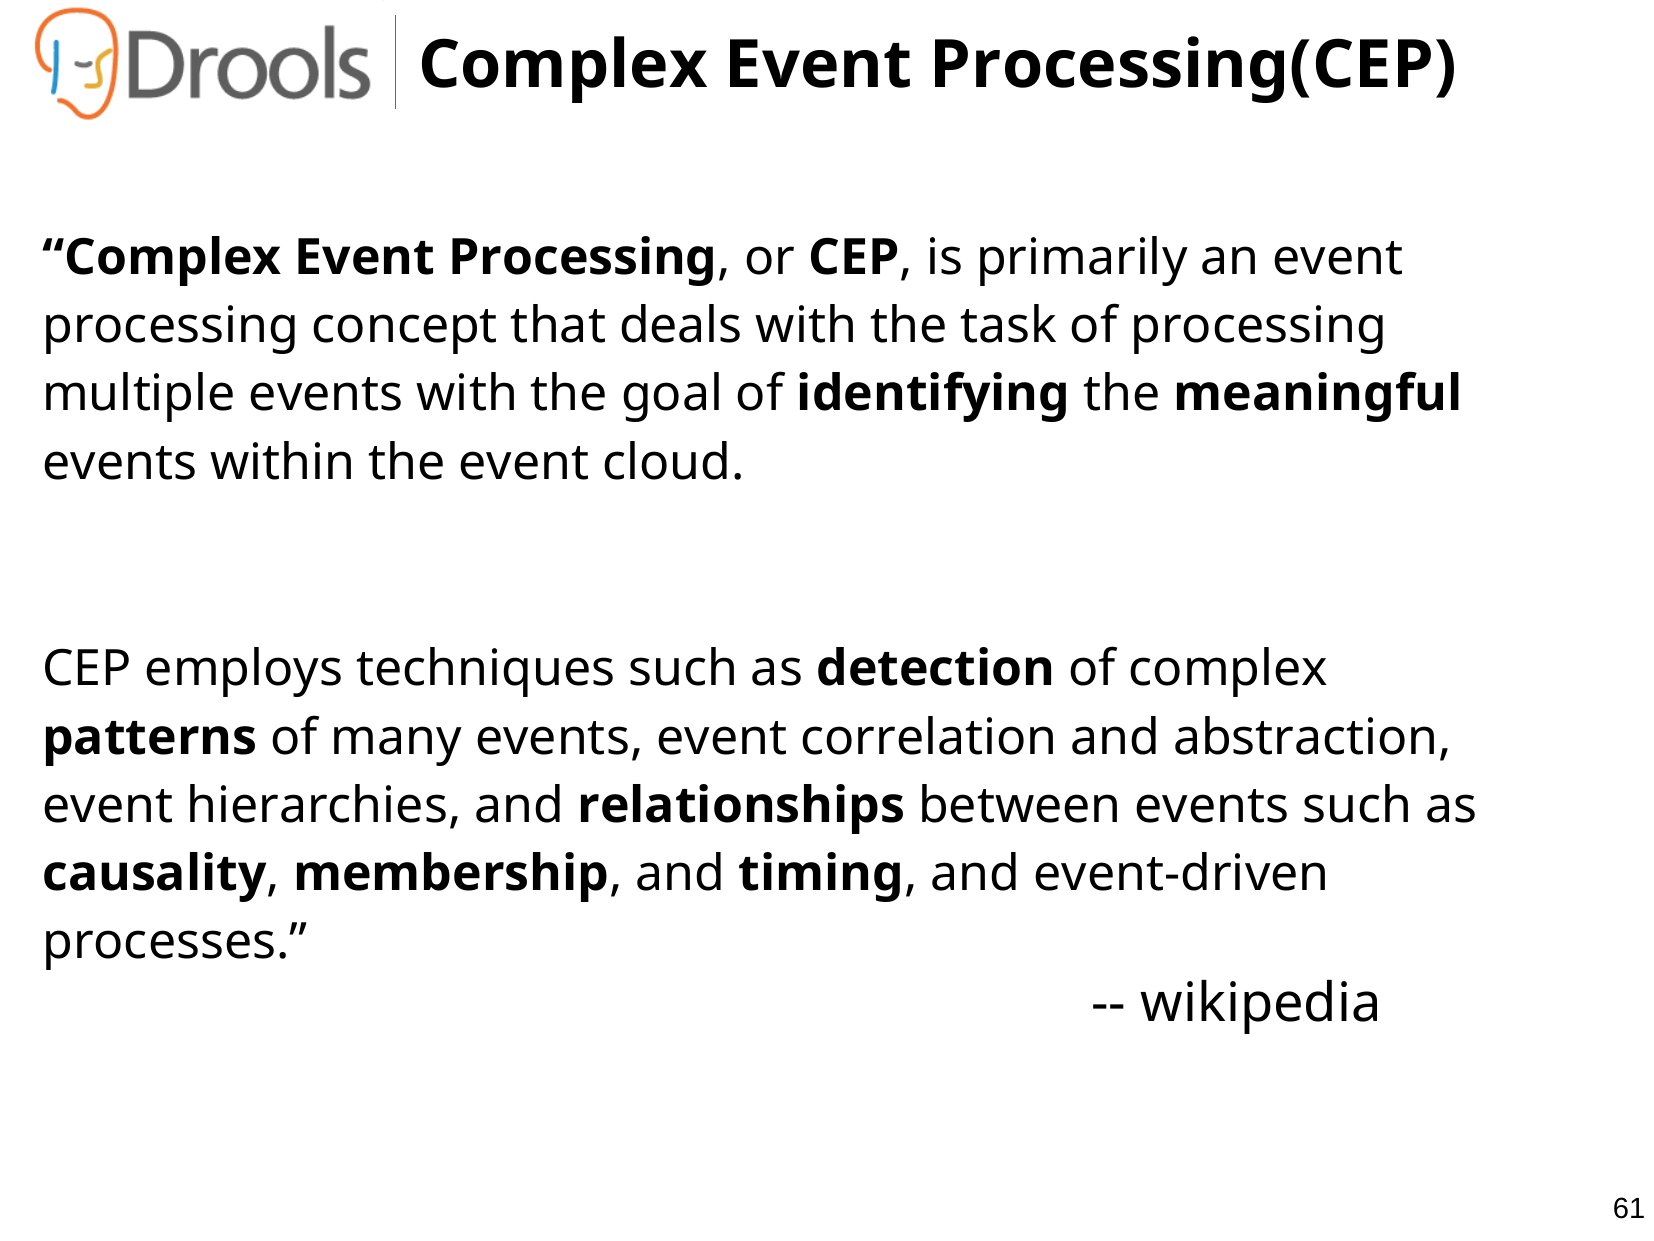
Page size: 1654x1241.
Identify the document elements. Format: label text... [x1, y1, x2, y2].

list “Complex Event Processing, or CEP, is primarily an event processing concept that deals with the task of processing multiple events with the goal of identifying the meaningful events within the event cloud. CEP employs techniques such as detection of complex patterns of many events, event correlation and abstraction, event hierarchies, and relationships between events such as causality, membership, and timing, and event-driven processes.” -- wikipedia [27, 213, 1562, 1037]
title Complex Event Processing(CEP) [403, 4, 1613, 220]
picture [29, 0, 384, 126]
